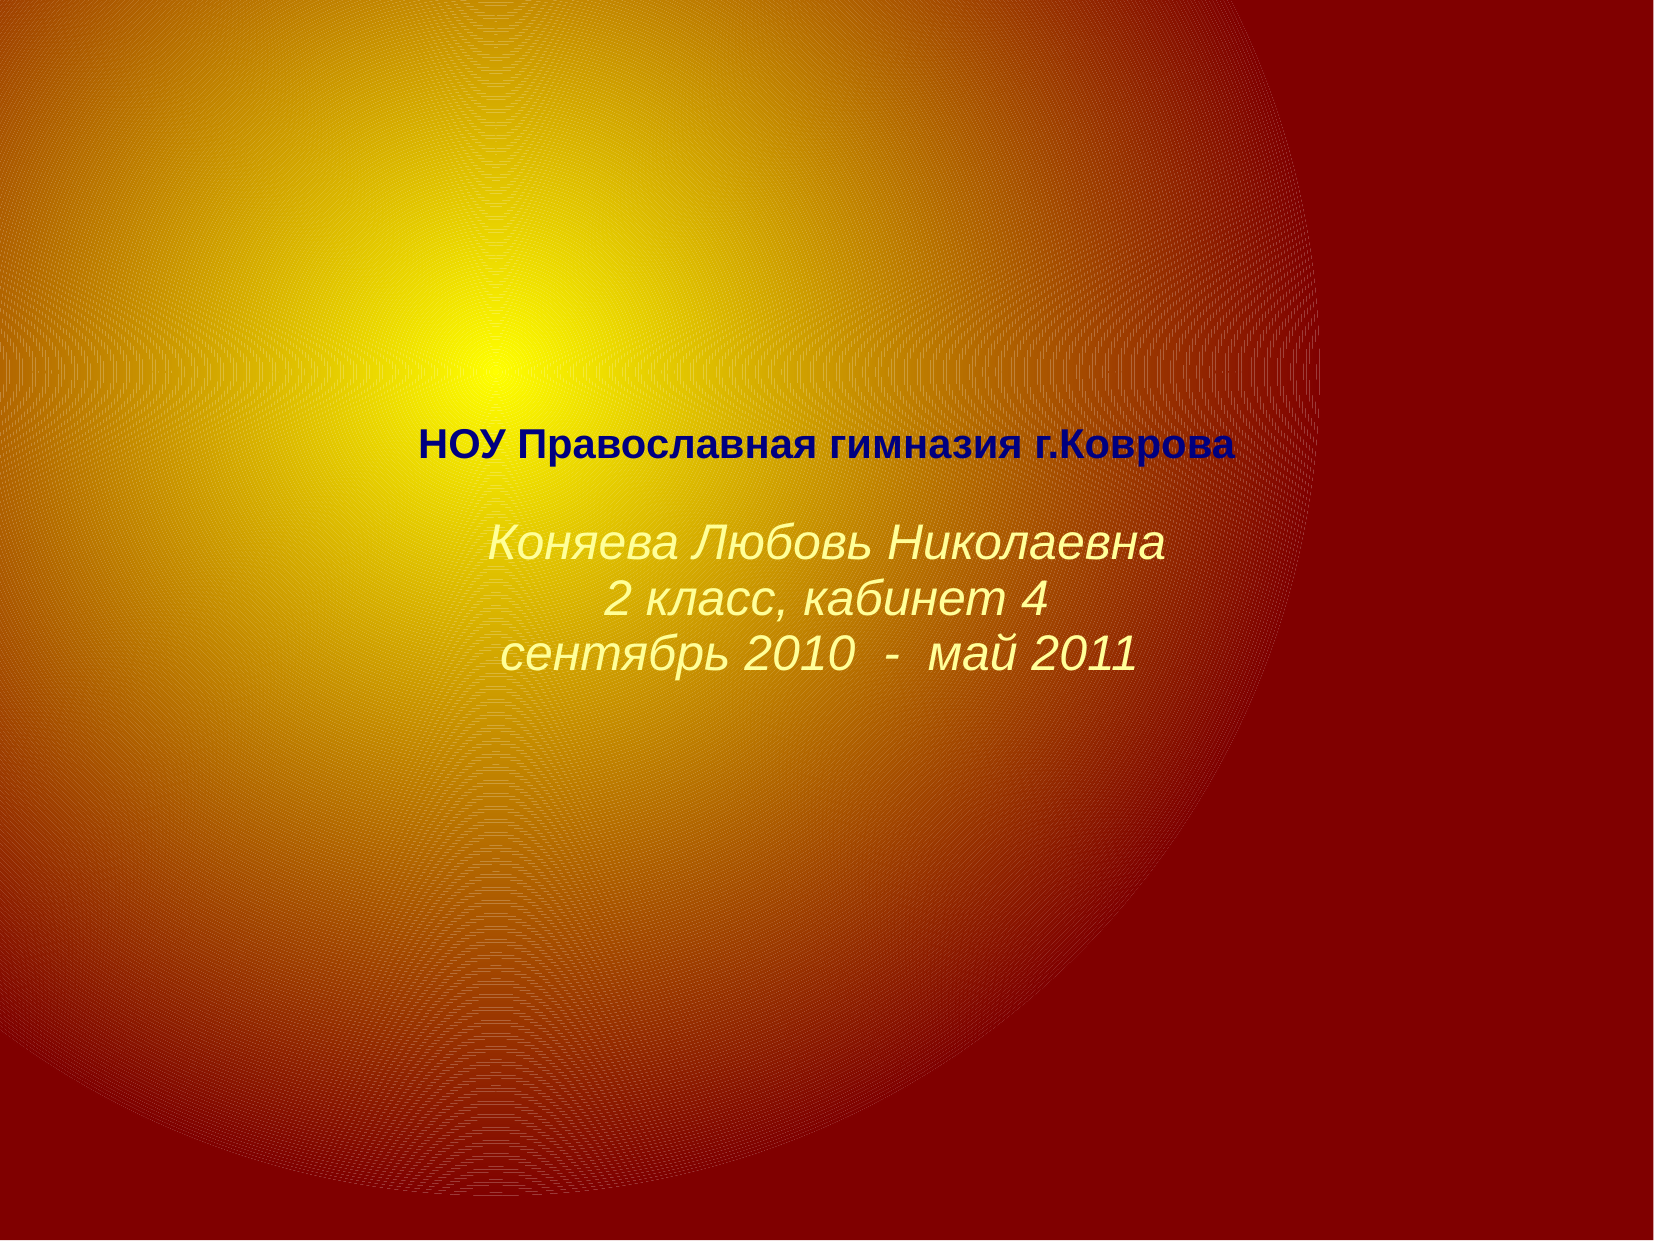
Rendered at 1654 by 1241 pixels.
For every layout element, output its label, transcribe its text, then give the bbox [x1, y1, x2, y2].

subtitle НОУ Православная гимназия г.Коврова Коняева Любовь Николаевна 2 класс, кабинет 4 сентябрь 2010 - май 2011 [82, 49, 1571, 1109]
